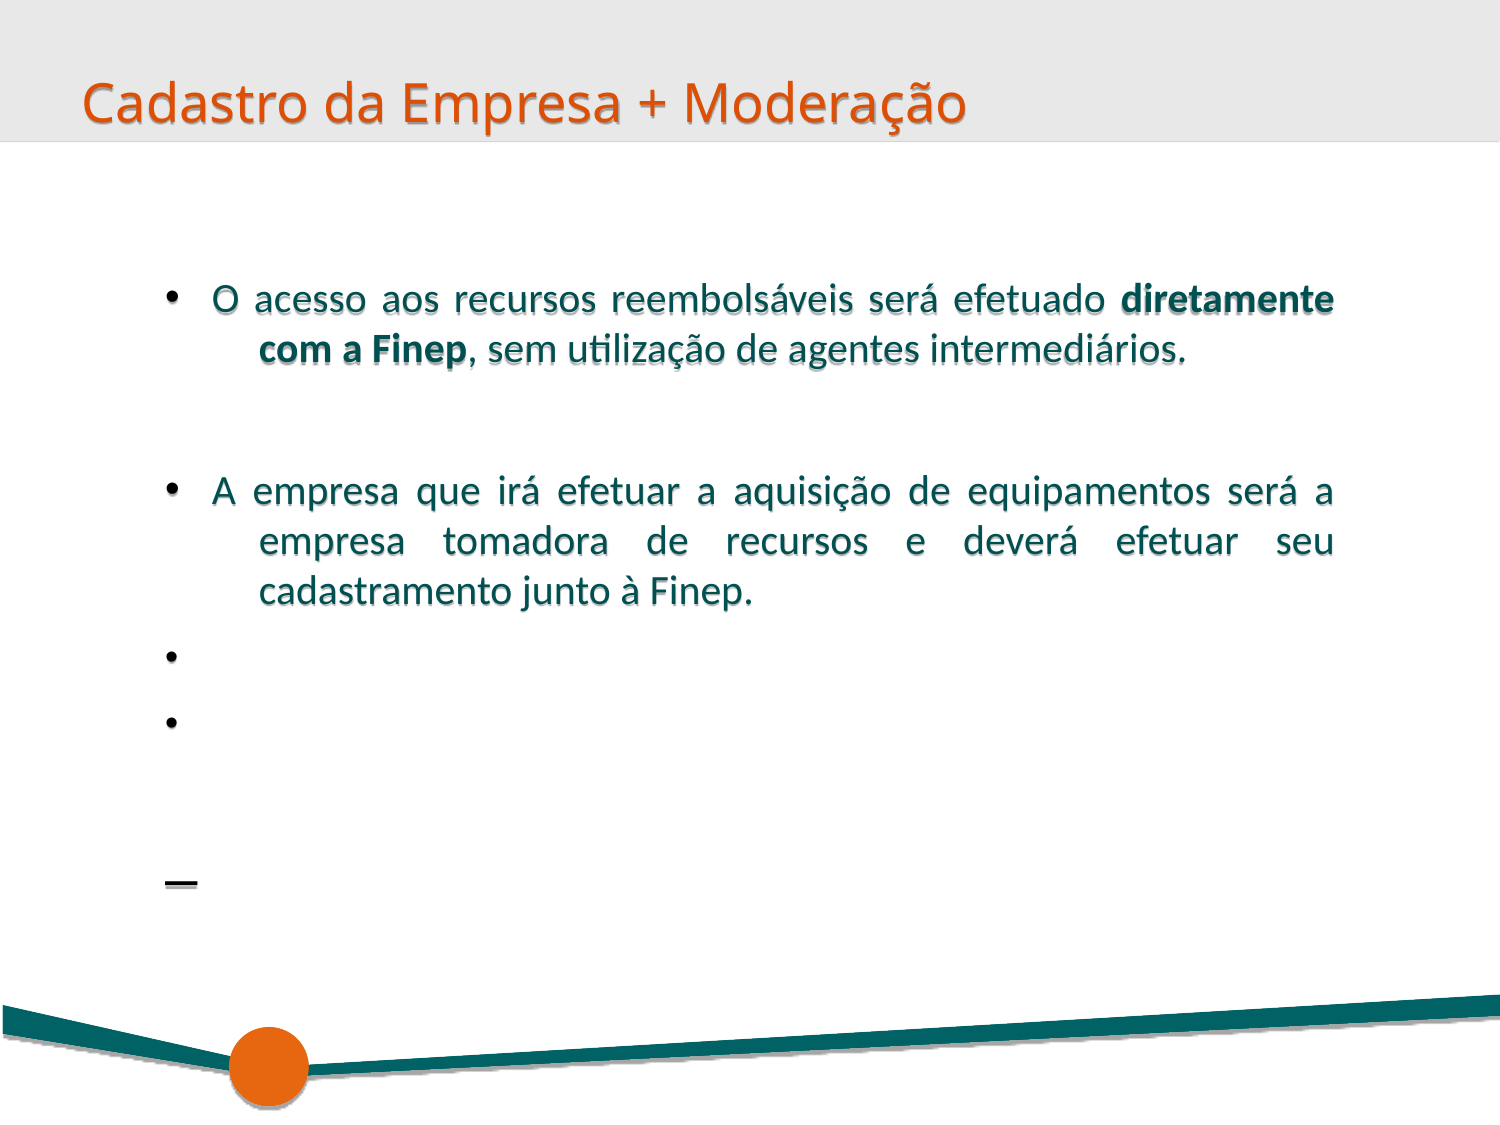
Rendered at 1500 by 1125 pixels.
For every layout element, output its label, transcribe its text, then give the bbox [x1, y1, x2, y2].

title Cadastro da Empresa + Moderação [66, 18, 1417, 141]
list O acesso aos recursos reembolsáveis será efetuado diretamente com a Finep, sem utilização de agentes intermediários. A empresa que irá efetuar a aquisição de equipamentos será a empresa tomadora de recursos e deverá efetuar seu cadastramento junto à Finep. [0, 263, 1351, 973]
